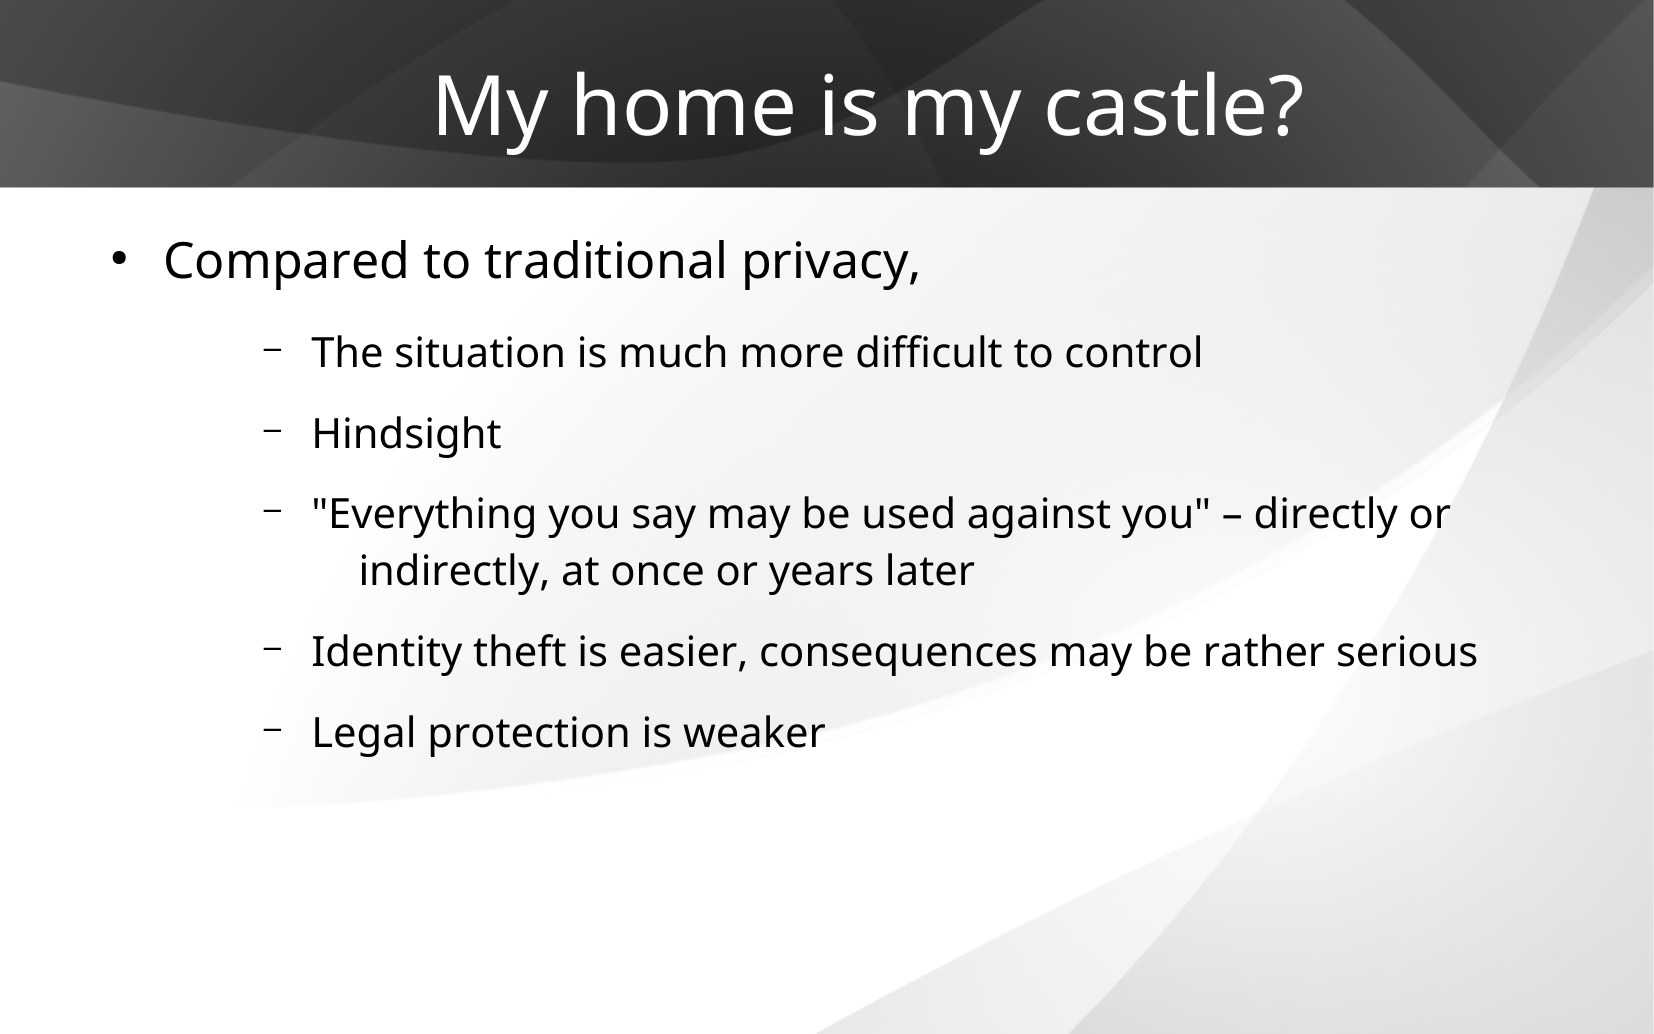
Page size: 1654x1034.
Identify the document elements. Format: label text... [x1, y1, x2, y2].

picture [0, 0, 1654, 1034]
list Compared to traditional privacy, The situation is much more difficult to control Hindsight "Everything you say may be used against you" – directly or indirectly, at once or years later Identity theft is easier, consequences may be rather serious Legal protection is weaker [75, 225, 1613, 1013]
title My home is my castle? [124, 0, 1613, 208]
